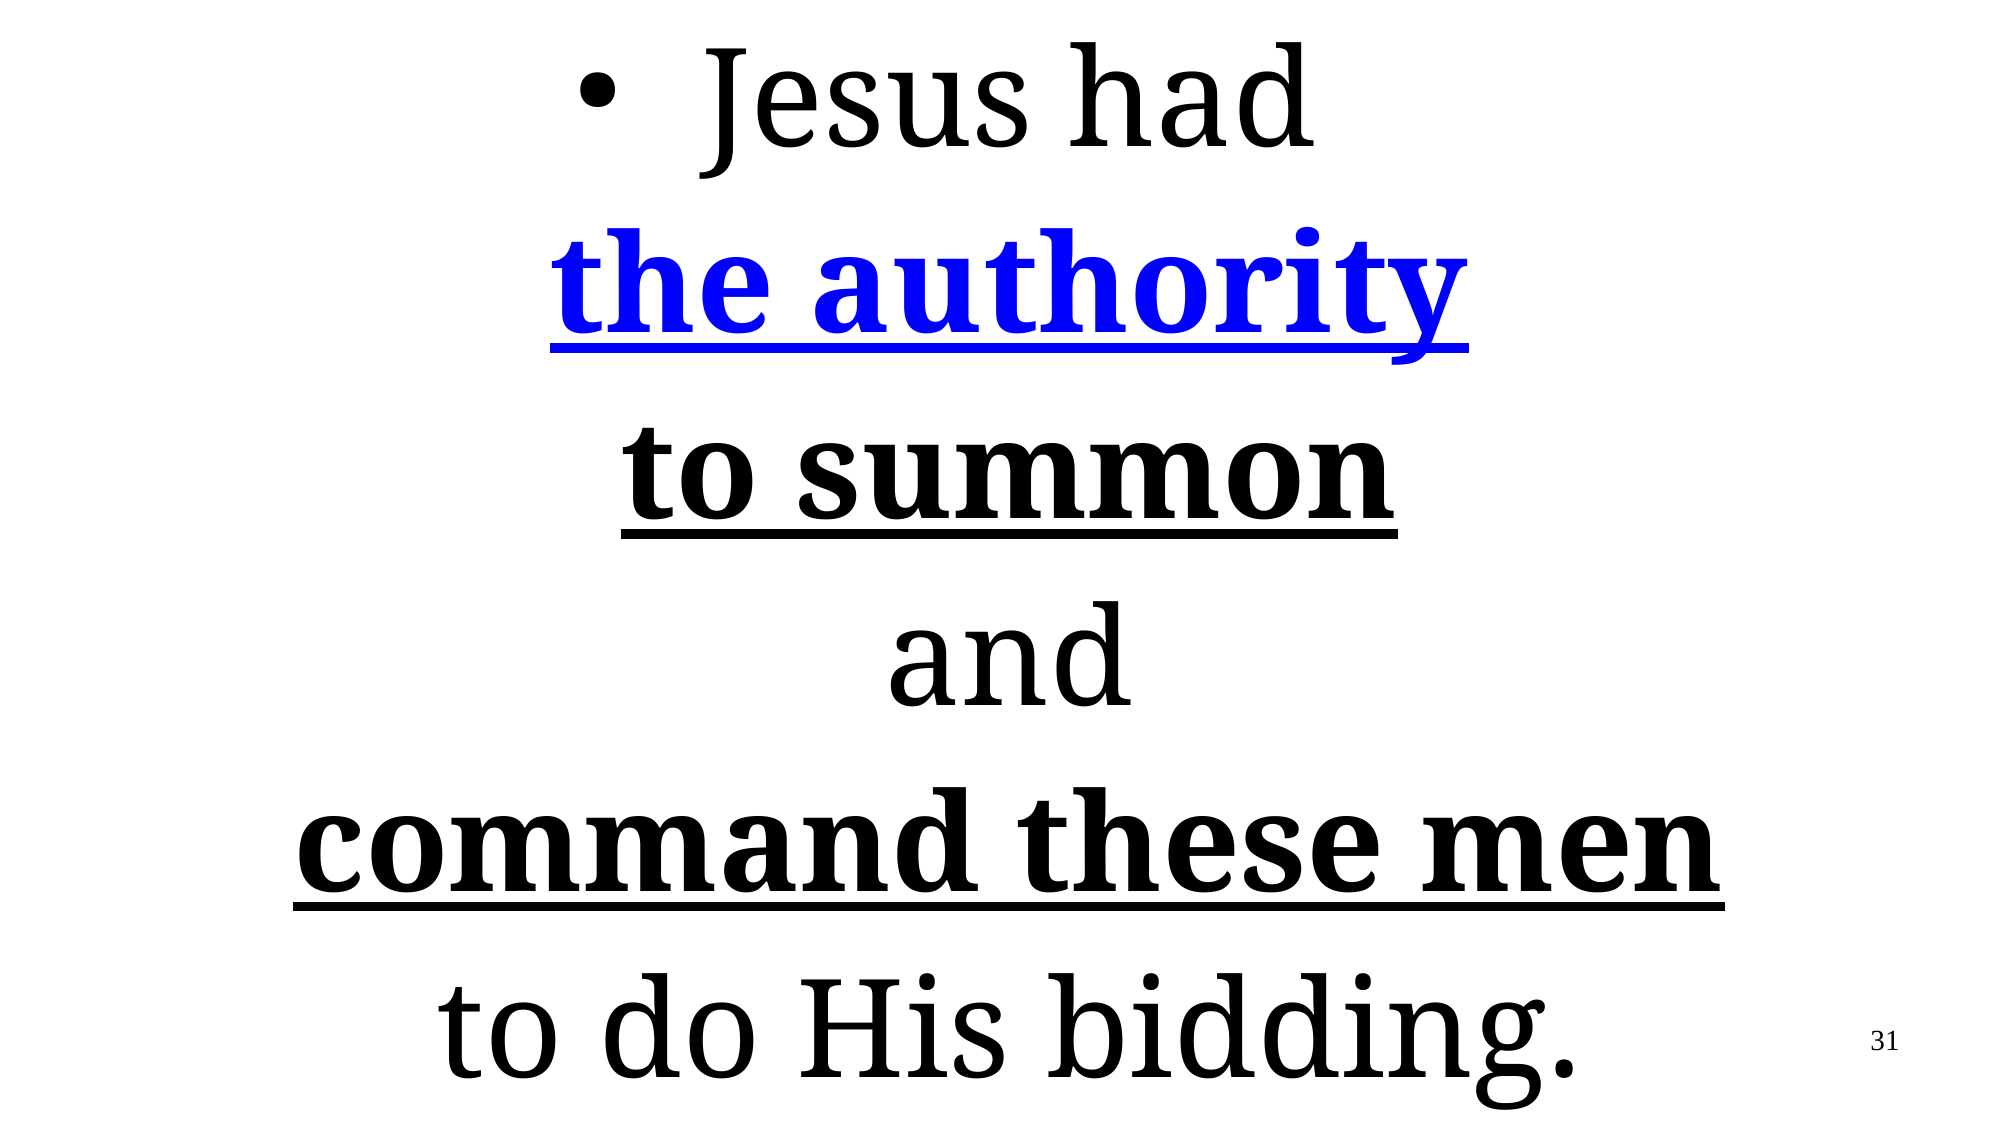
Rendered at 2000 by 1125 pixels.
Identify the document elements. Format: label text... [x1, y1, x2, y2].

list Jesus had the authority to summon and command these men to do His bidding. [0, 0, 1996, 1123]
